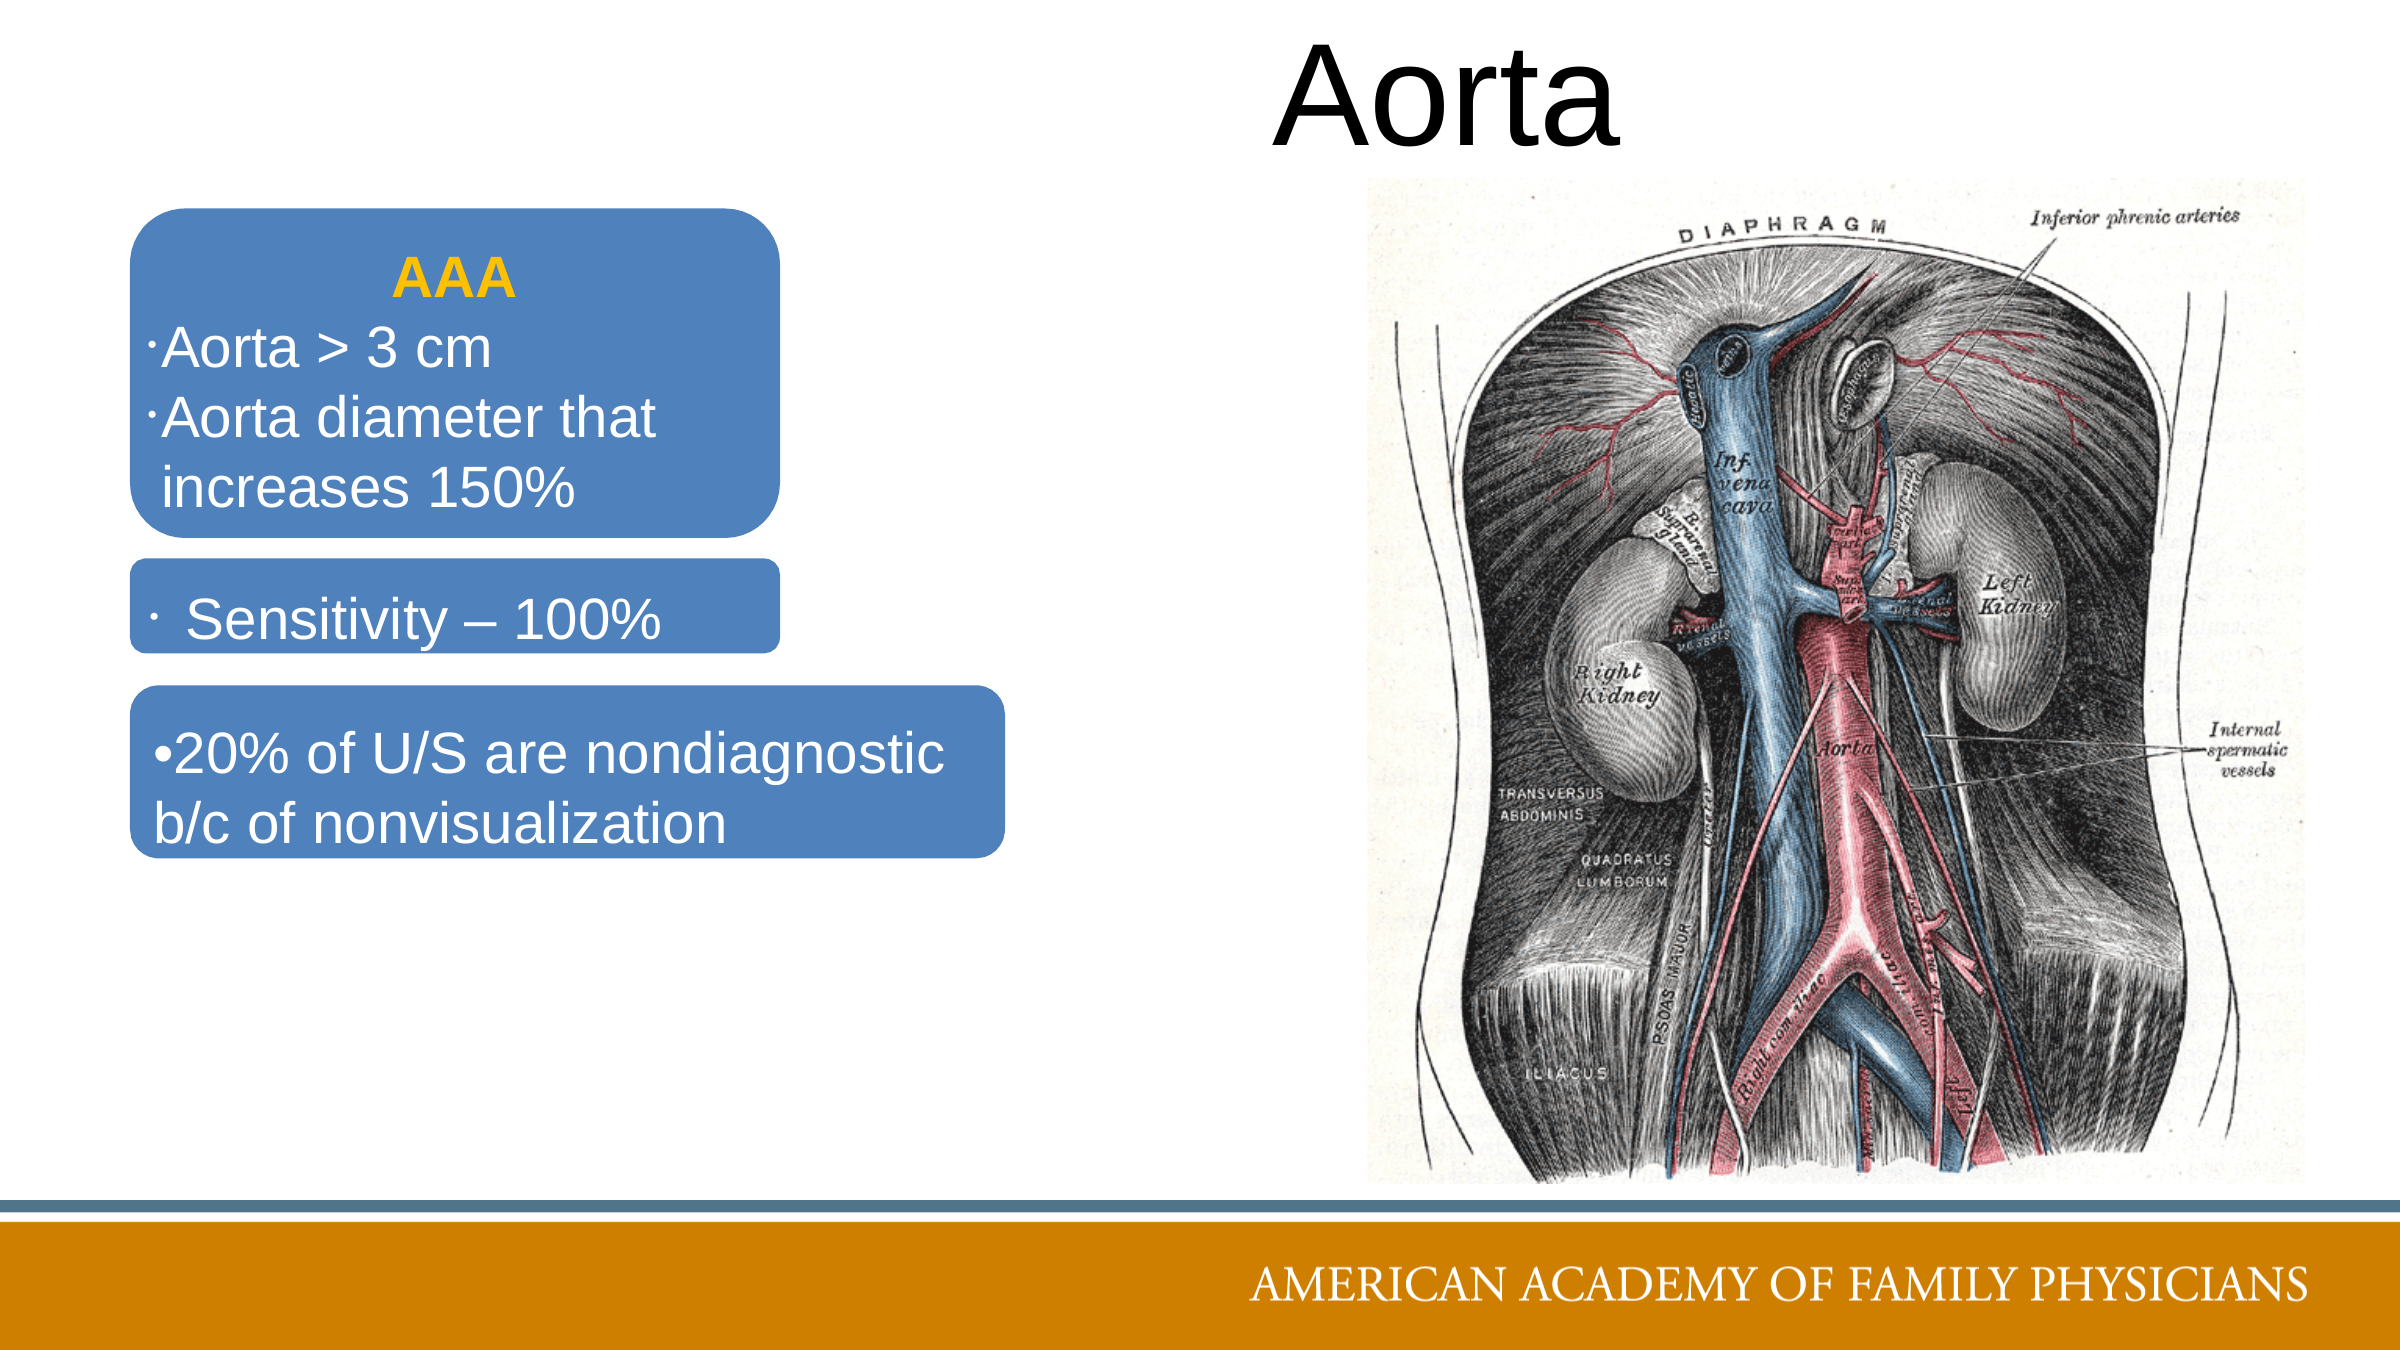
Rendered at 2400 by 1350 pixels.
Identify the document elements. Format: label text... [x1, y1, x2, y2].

text_box [129, 558, 147, 654]
title Aorta [125, 0, 2285, 226]
text_box AAA Aorta > 3 cm Aorta diameter that increases 150% Sensitivity – 100% •20% of U/S are nondiagnostic b/c of nonvisualization [147, 239, 948, 856]
picture [0, 1200, 2400, 1350]
text_box [129, 685, 1006, 859]
text_box [1367, 178, 2305, 1184]
text_box [129, 208, 775, 523]
